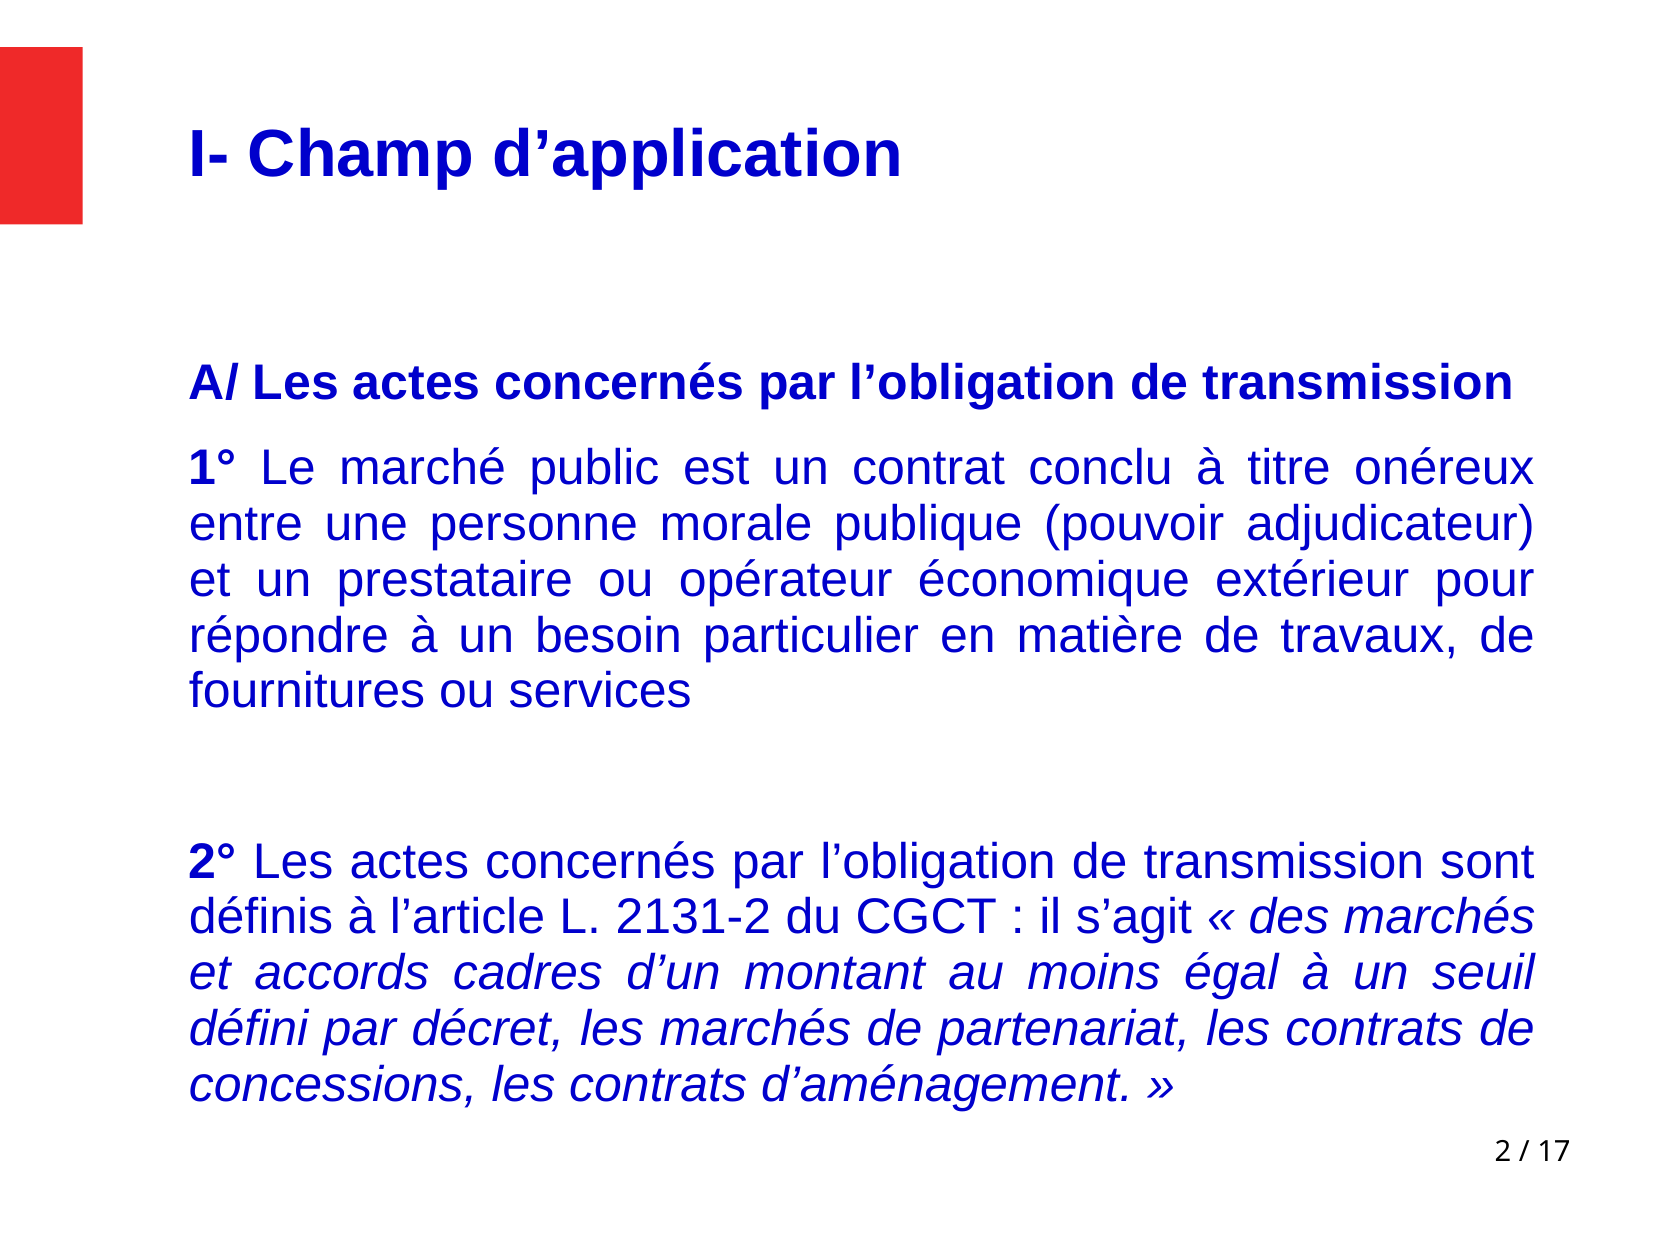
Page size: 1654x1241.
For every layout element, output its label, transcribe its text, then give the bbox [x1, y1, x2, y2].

title I- Champ d’application [118, 16, 1571, 290]
list A/ Les actes concernés par l’obligation de transmission 1° Le marché public est un contrat conclu à titre onéreux entre une personne morale publique (pouvoir adjudicateur) et un prestataire ou opérateur économique extérieur pour répondre à un besoin particulier en matière de travaux, de fournitures ou services 2° Les actes concernés par l’obligation de transmission sont définis à l’article L. 2131-2 du CGCT : il s’agit « des marchés et accords cadres d’un montant au moins égal à un seuil défini par décret, les marchés de partenariat, les contrats de concessions, les contrats d’aménagement. » [118, 354, 1536, 1074]
